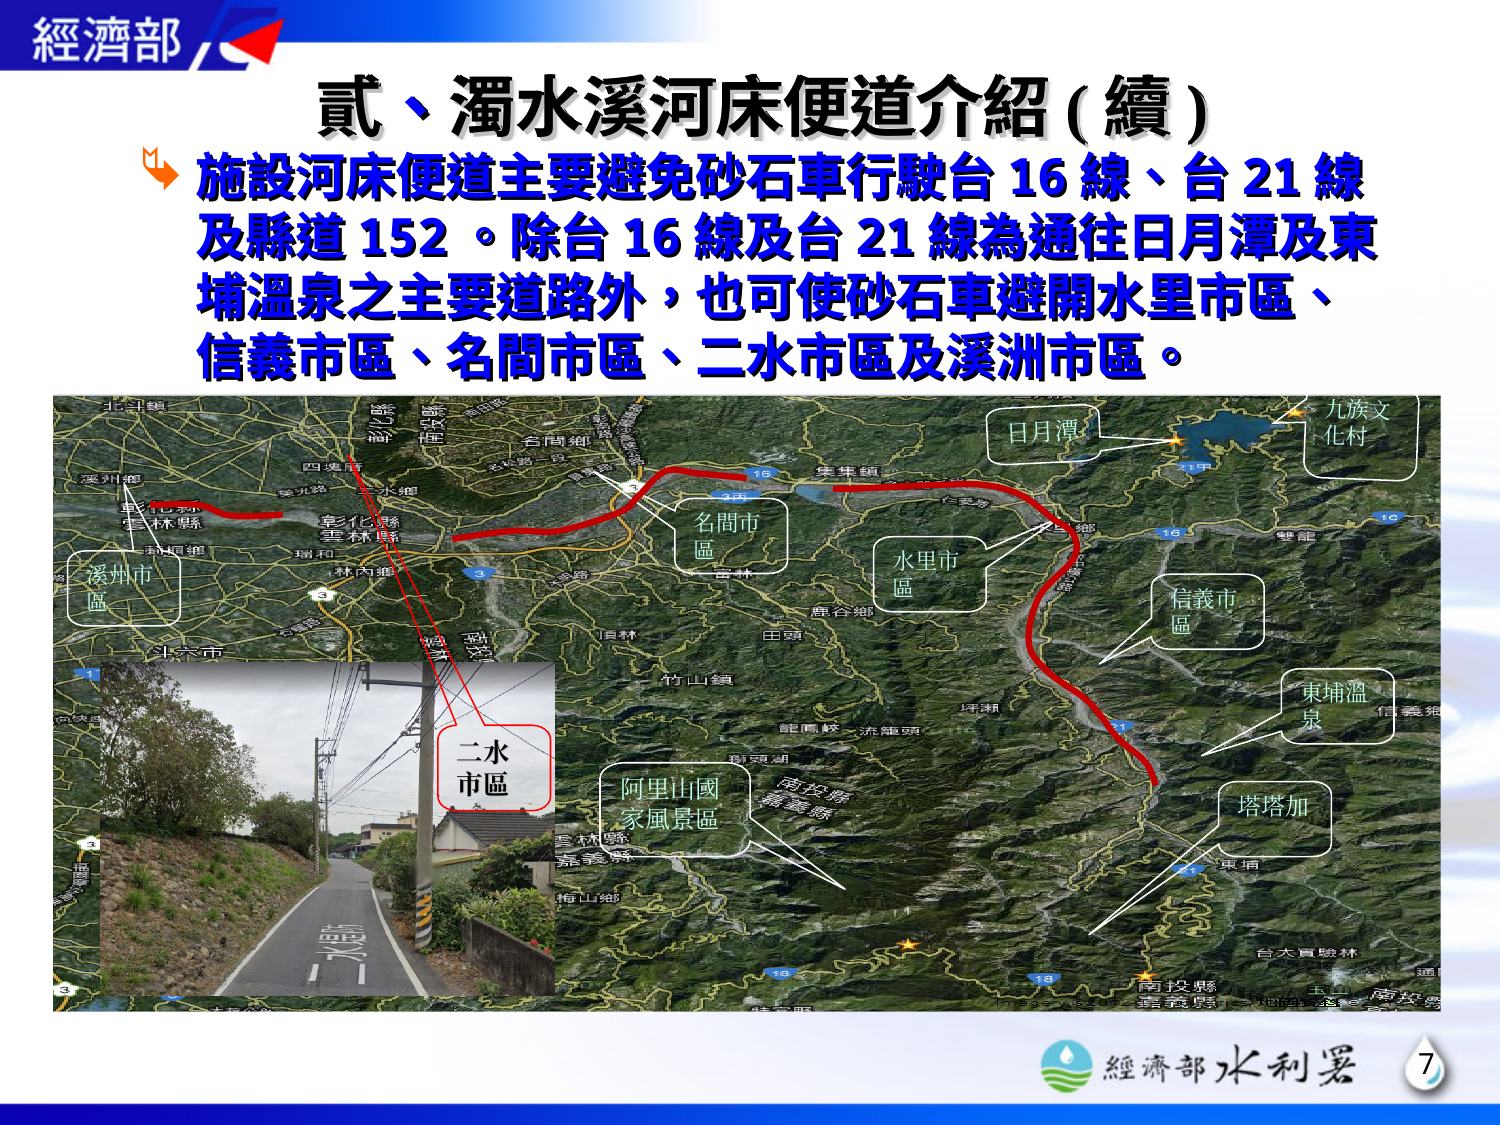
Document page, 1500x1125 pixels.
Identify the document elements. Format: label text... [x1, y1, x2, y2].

text_box 阿里山國家風景區 [600, 762, 846, 890]
picture [0, 0, 1500, 1125]
text_box 二水市區 [347, 454, 551, 811]
list 施設河床便道主要避免砂石車行駛台16線、台21線及縣道152。除台16線及台21線為通往日月潭及東埔溫泉之主要道路外，也可使砂石車避開水里市區、信義市區、名間市區、二水市區及溪洲市區。 [123, 137, 1399, 394]
text_box 九族文化村 [1273, 383, 1419, 481]
text_box <編號> [1362, 1037, 1450, 1113]
text_box 溪州市區 [67, 483, 181, 626]
text_box 水里市區 [873, 521, 1053, 612]
title 貳、濁水溪河床便道介紹(續) [53, 54, 1471, 155]
text_box 日月潭 [986, 404, 1175, 465]
text_box 名間市區 [593, 471, 636, 499]
text_box 名間市區 [637, 495, 788, 574]
text_box 信義市區 [1099, 574, 1265, 665]
text_box 東埔溫泉 [1201, 668, 1394, 756]
text_box 塔塔加 [1088, 781, 1332, 935]
